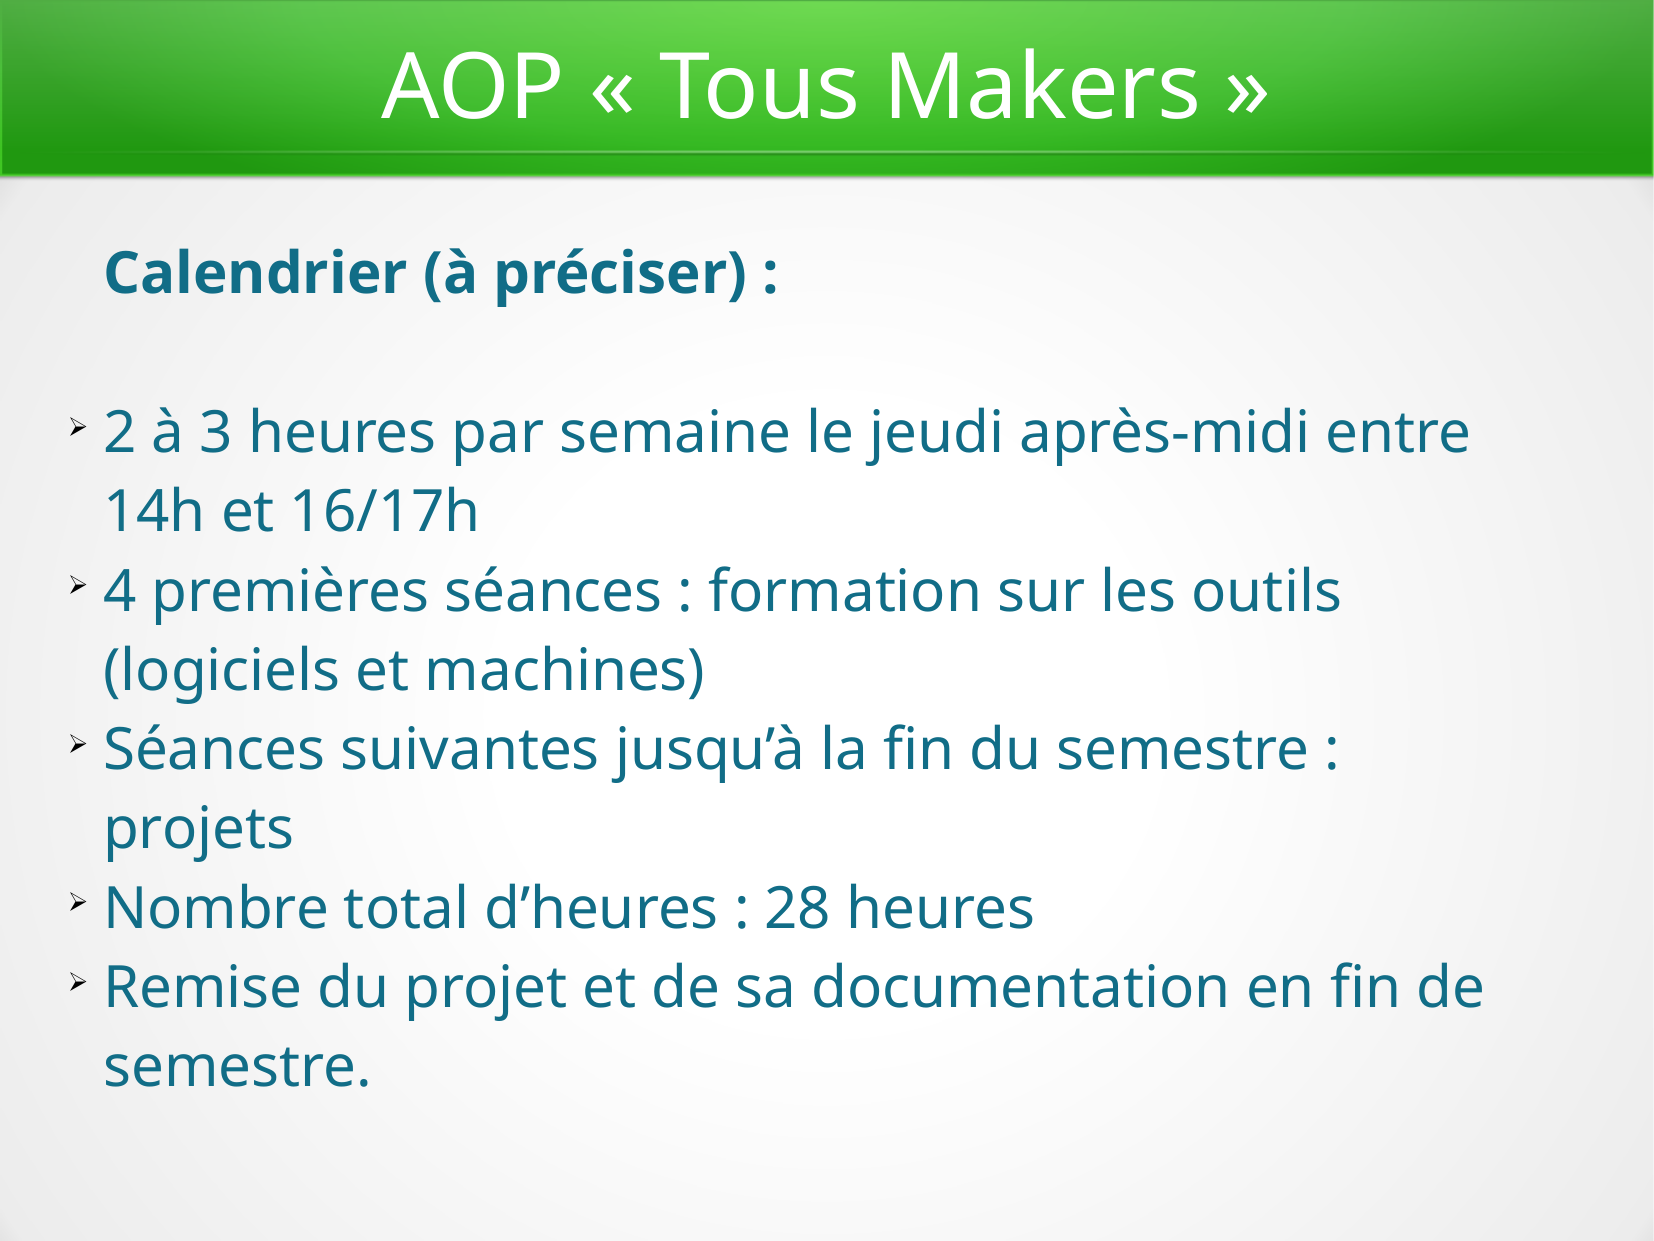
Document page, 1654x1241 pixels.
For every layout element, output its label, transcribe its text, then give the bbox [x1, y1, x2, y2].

picture [0, 0, 1654, 1241]
title AOP « Tous Makers » [82, 11, 1571, 154]
text_box Calendrier (à préciser) : 2 à 3 heures par semaine le jeudi après-midi entre 14h et 16/17h 4 premières séances : formation sur les outils (logiciels et machines) Séances suivantes jusqu’à la fin du semestre : projets Nombre total d’heures : 28 heures Remise du projet et de sa documentation en fin de semestre. [53, 224, 1560, 923]
